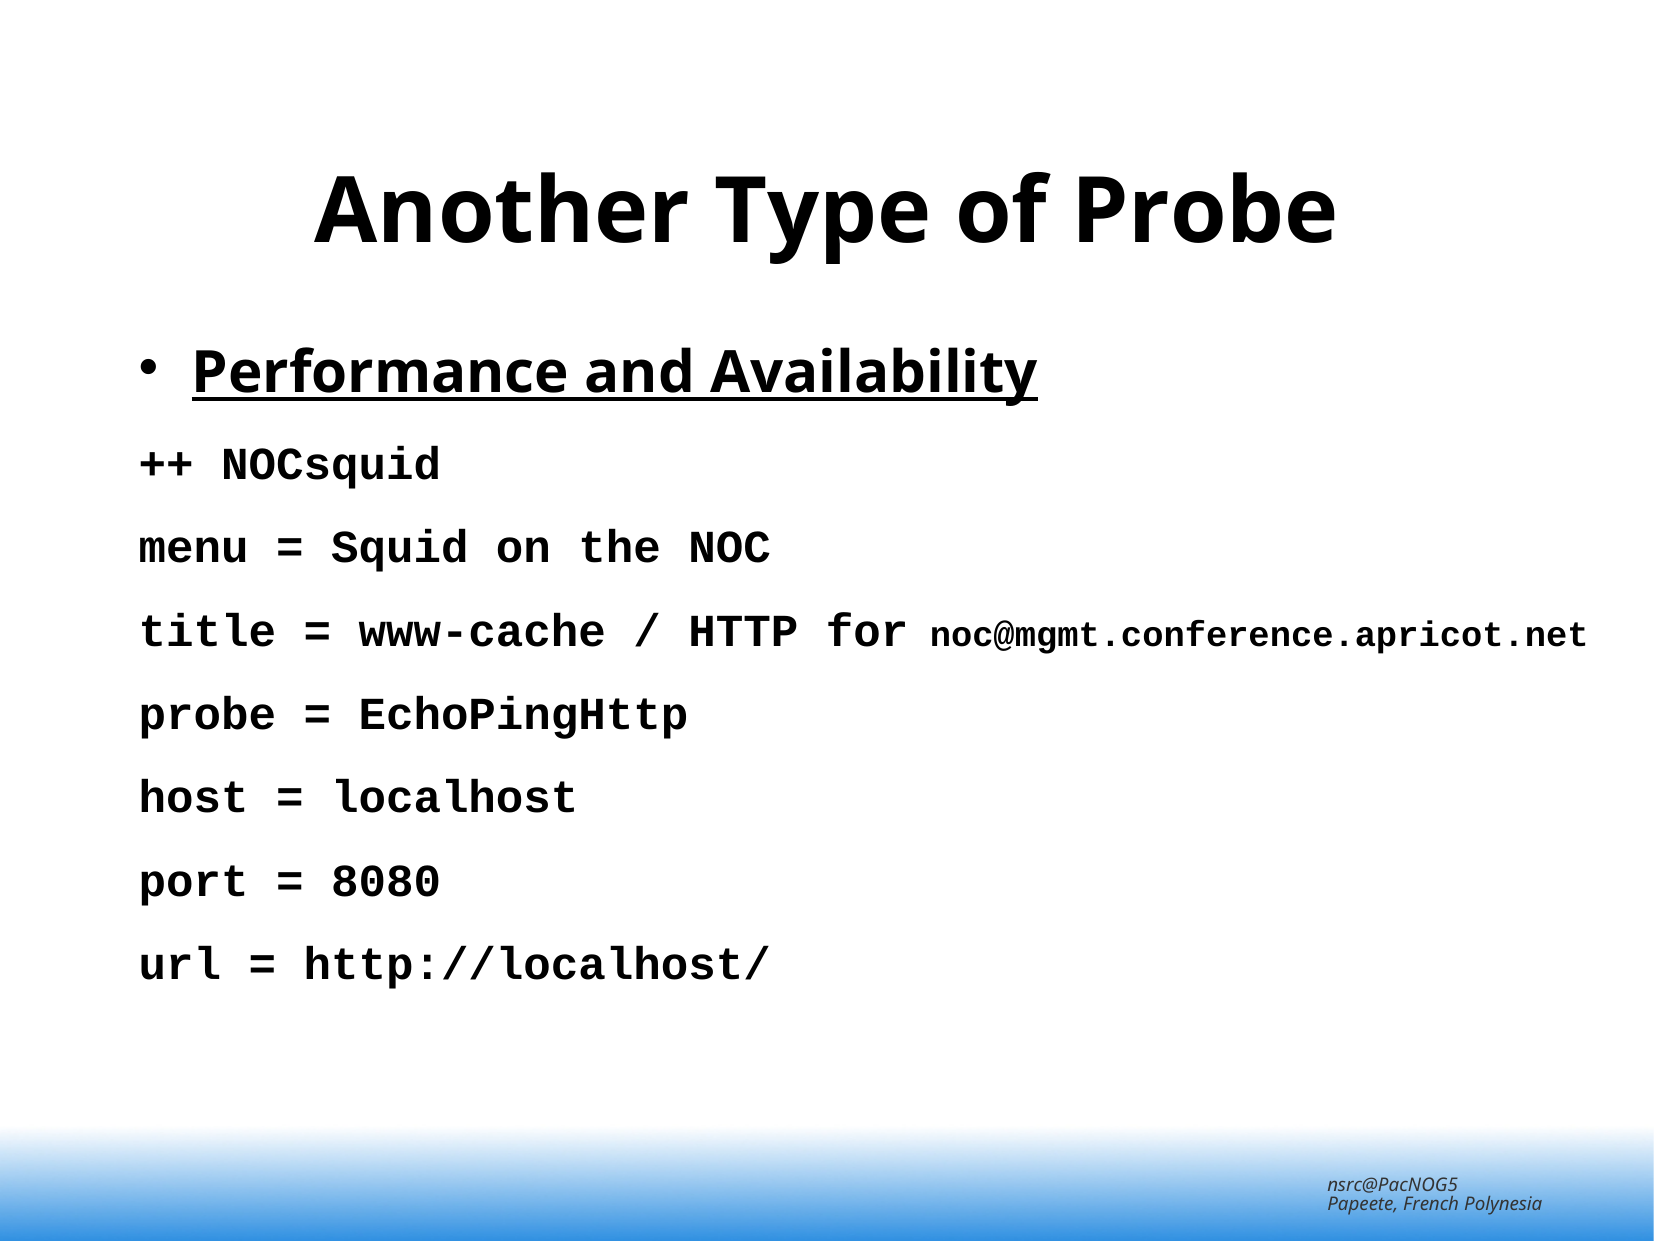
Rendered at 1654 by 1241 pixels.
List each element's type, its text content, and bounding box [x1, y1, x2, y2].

picture [0, 1124, 1654, 1241]
title Another Type of Probe [121, 102, 1534, 311]
list Performance and Availability ++ NOCsquid menu = Squid on the NOC title = www-cache / HTTP for noc@mgmt.conference.apricot.net probe = EchoPingHttp host = localhost port = 8080 url = http://localhost/ [121, 327, 1613, 1117]
